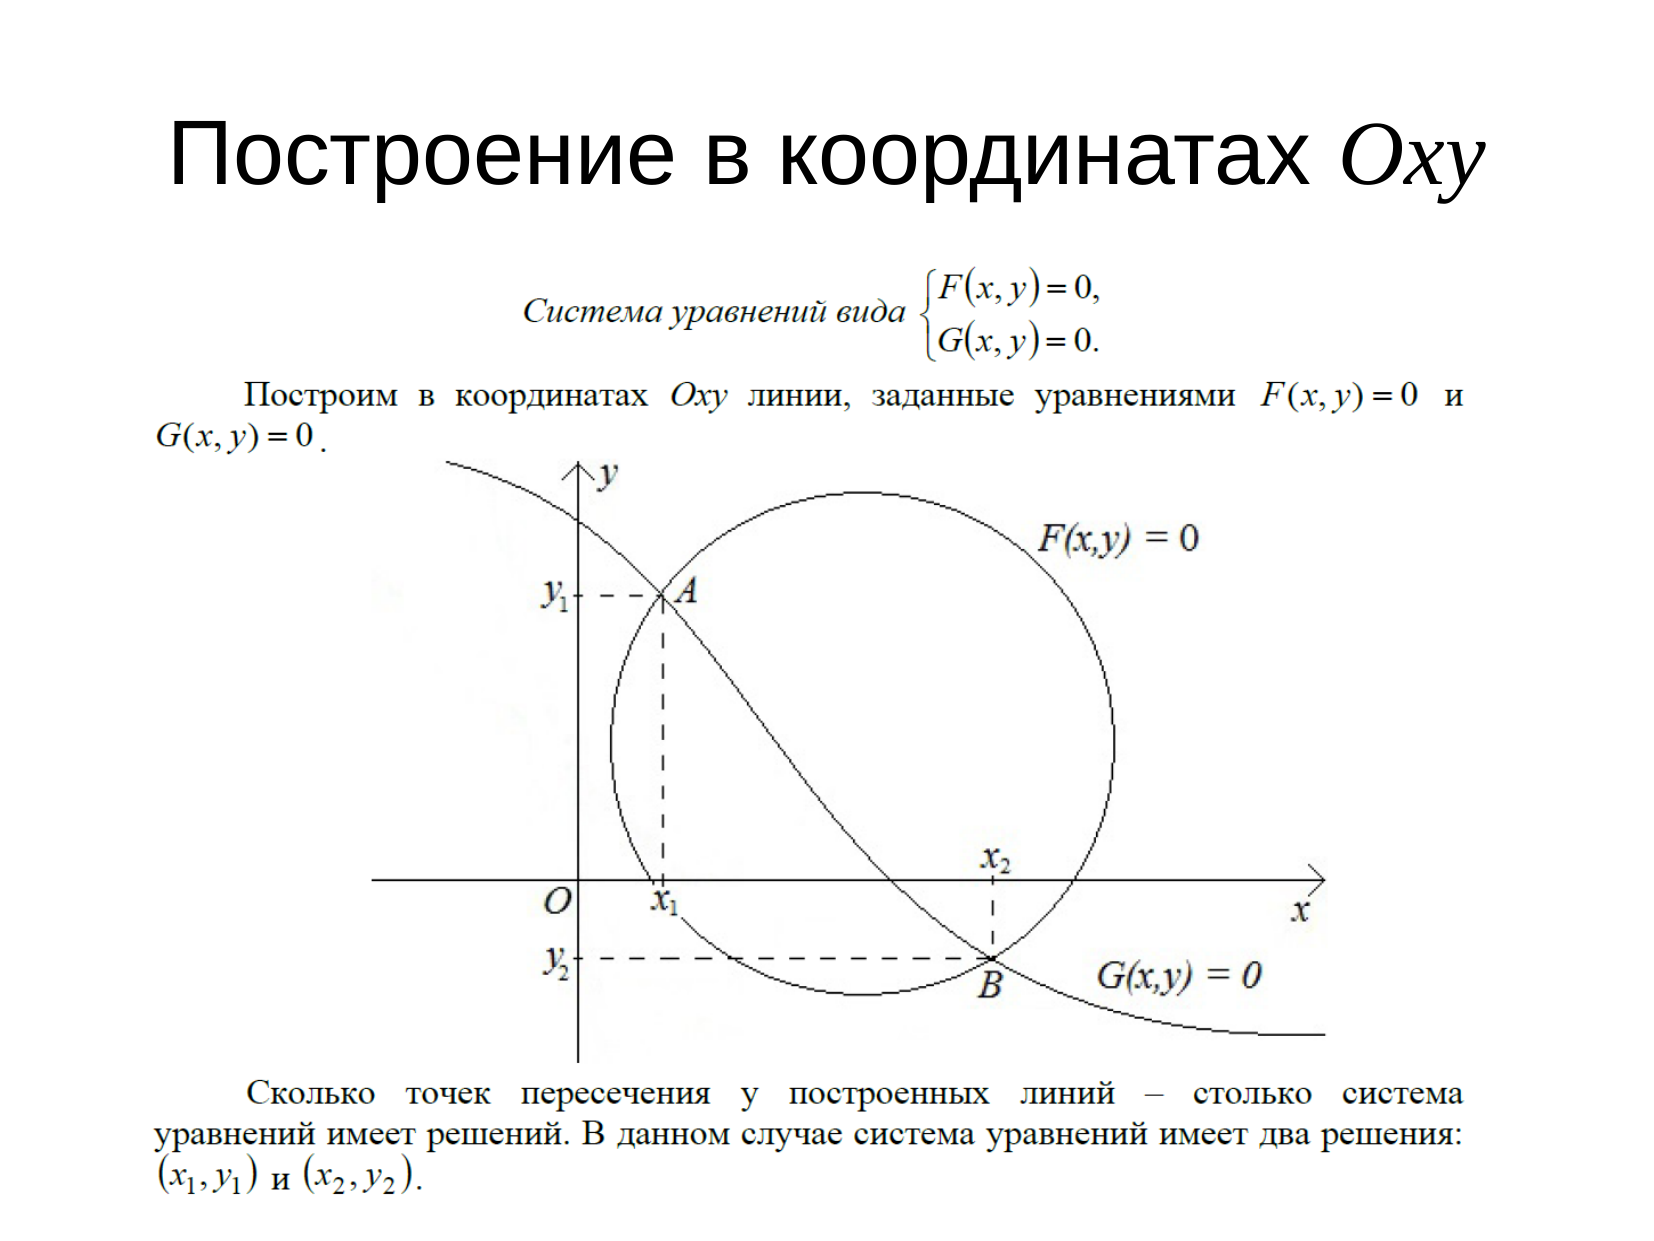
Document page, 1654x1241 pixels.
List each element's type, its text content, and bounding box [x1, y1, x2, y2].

picture [147, 260, 1477, 1211]
title Построение в координатах Oxy [82, 49, 1571, 257]
